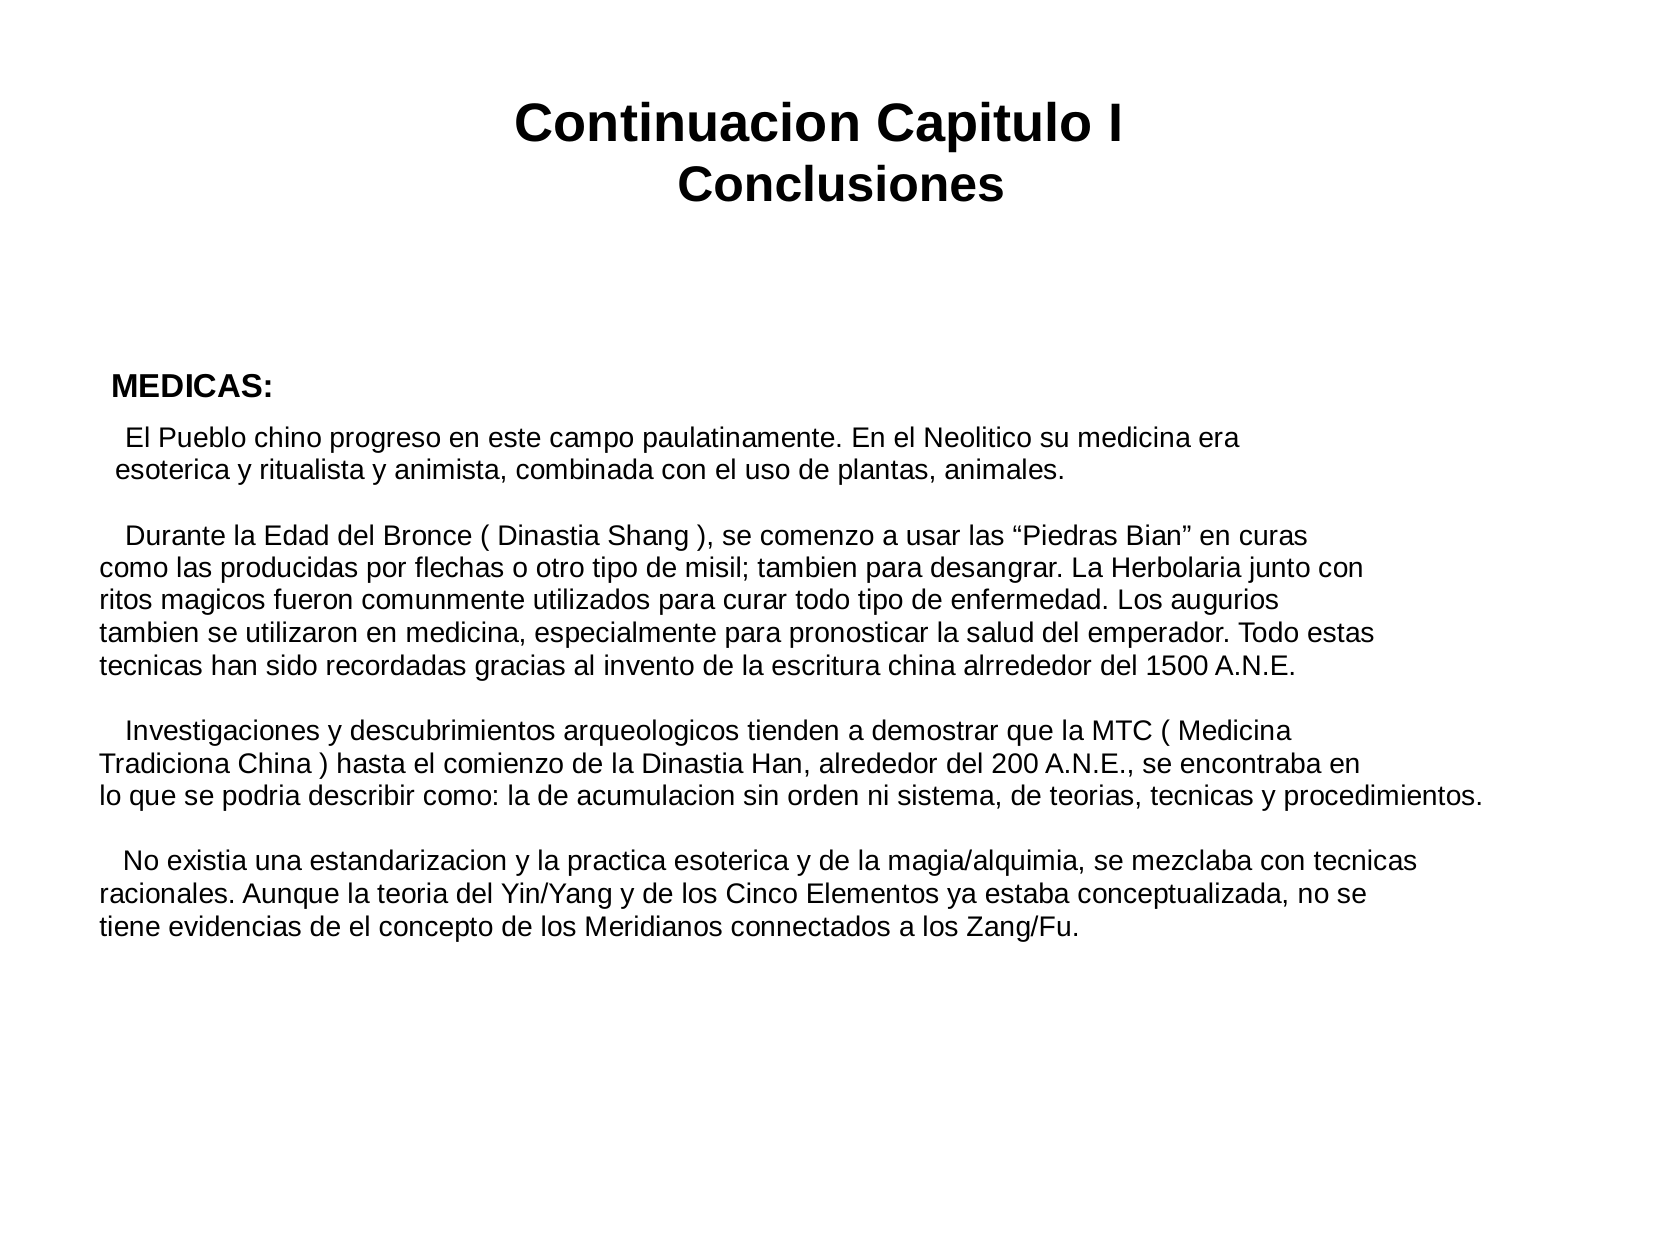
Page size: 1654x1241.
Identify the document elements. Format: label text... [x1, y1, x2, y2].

title Continuacion Capitulo I Conclusiones [82, 56, 1571, 250]
chart [82, 290, 1567, 1107]
